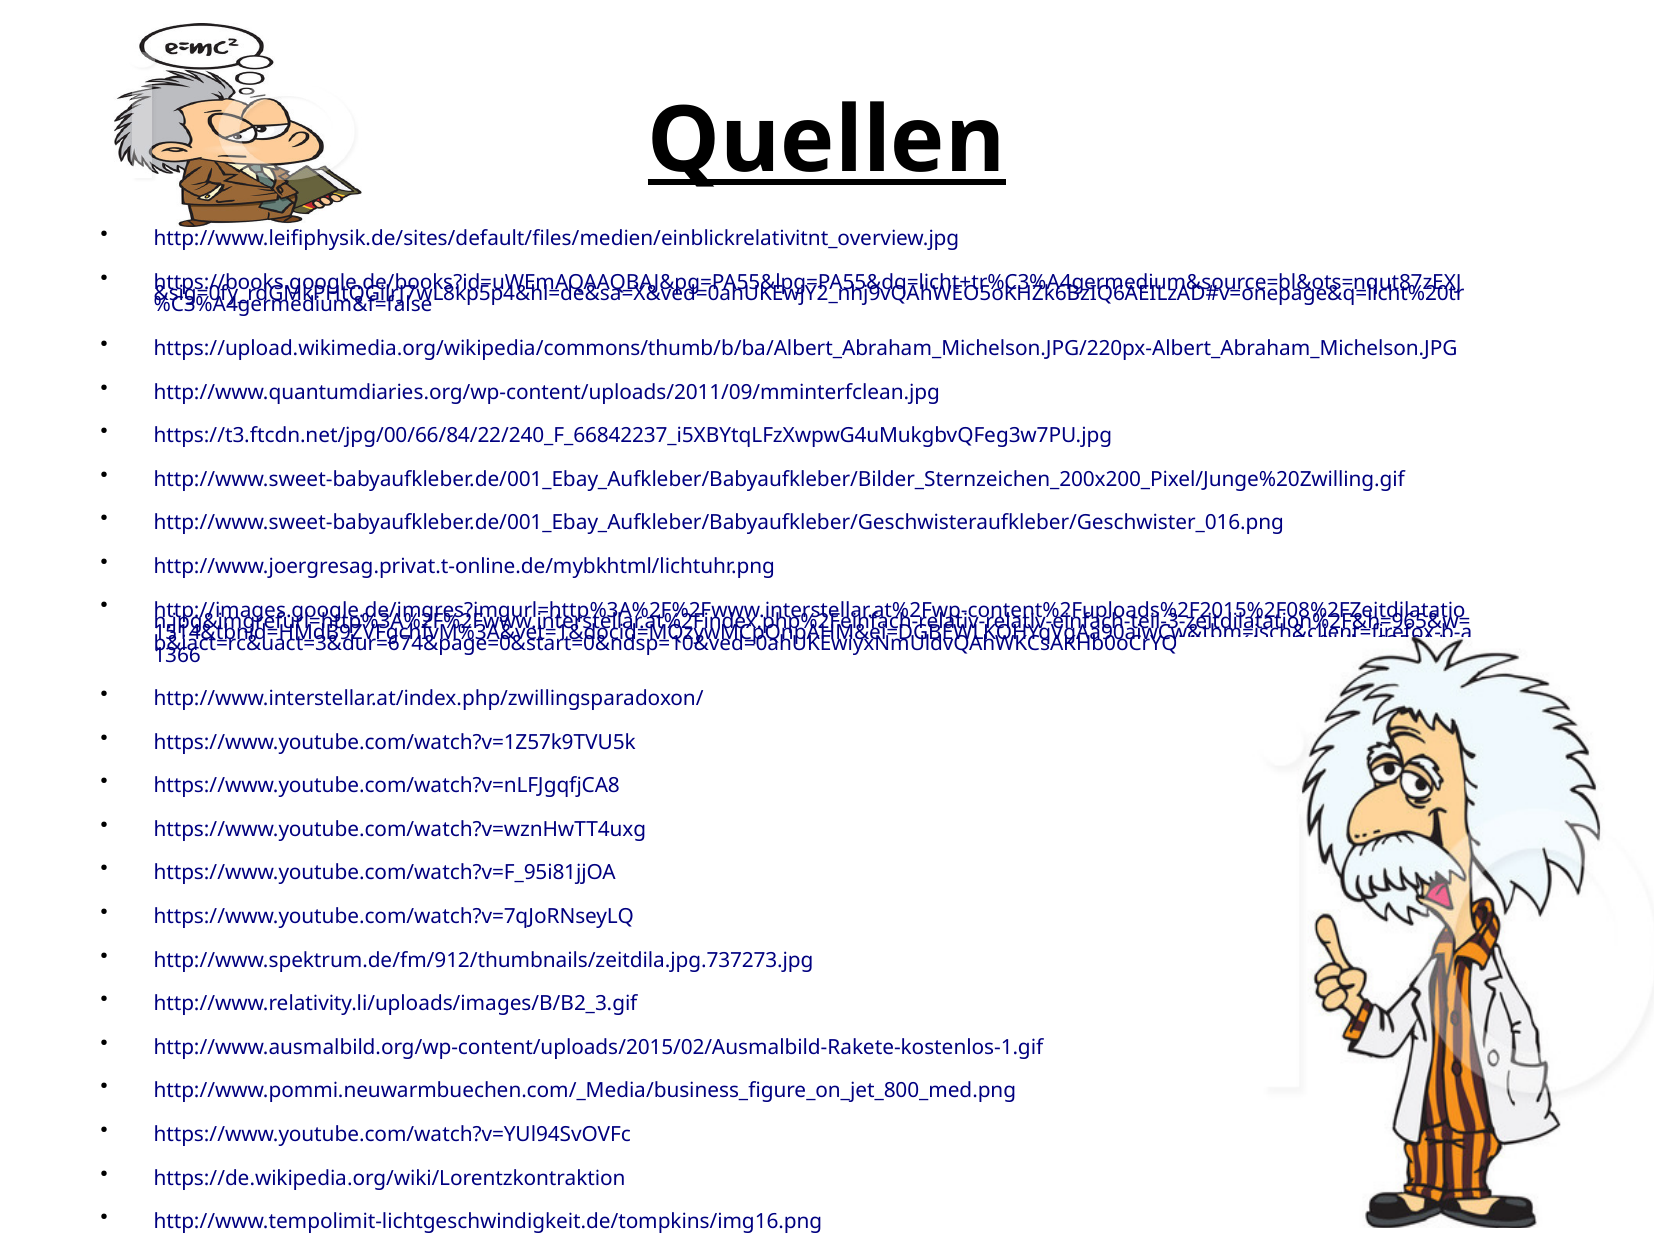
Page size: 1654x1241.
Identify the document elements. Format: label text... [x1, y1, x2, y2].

picture [1176, 637, 1654, 1228]
list http://www.leifiphysik.de/sites/default/files/medien/einblickrelativitnt_overview.jpg https://books.google.de/books?id=uWEmAQAAQBAJ&pg=PA55&lpg=PA55&dq=licht+tr%C3%A4germedium&source=bl&ots=nqut87zEXJ&sig=0fy_rdGMkPHtQGilrJ7wL8kp5p4&hl=de&sa=X&ved=0ahUKEwjY2_nhj9vQAhWEO5oKHZk6BzIQ6AEILzAD#v=onepage&q=licht%20tr%C3%A4germedium&f=false https://upload.wikimedia.org/wikipedia/commons/thumb/b/ba/Albert_Abraham_Michelson.JPG/220px-Albert_Abraham_Michelson.JPG http://www.quantumdiaries.org/wp-content/uploads/2011/09/mminterfclean.jpg https://t3.ftcdn.net/jpg/00/66/84/22/240_F_66842237_i5XBYtqLFzXwpwG4uMukgbvQFeg3w7PU.jpg http://www.sweet-babyaufkleber.de/001_Ebay_Aufkleber/Babyaufkleber/Bilder_Sternzeichen_200x200_Pixel/Junge%20Zwilling.gif http://www.sweet-babyaufkleber.de/001_Ebay_Aufkleber/Babyaufkleber/Geschwisteraufkleber/Geschwister_016.png http://www.joergresag.privat.t-online.de/mybkhtml/lichtuhr.png http://images.google.de/imgres?imgurl=http%3A%2F%2Fwww.interstellar.at%2Fwp-content%2Fuploads%2F2015%2F08%2FZeitdilatation.jpg&imgrefurl=http%3A%2F%2Fwww.interstellar.at%2Findex.php%2Feinfach-relativ-relativ-einfach-teil-3-zeitdilatation%2F&h=965&w=1514&tbnid=HMdB9ZVFgchIvM%3A&vet=1&docid=MQzywMCpQnpAHM&ei=DGBEWLKOHYqVgAa90aiwCw&tbm=isch&client=firefox-b-ab&iact=rc&uact=3&dur=674&page=0&start=0&ndsp=10&ved=0ahUKEwiyxNmUldvQAhWKCsAKHb0oCrYQMwgxKAgwCA&bih=635&biw=1366 http://www.interstellar.at/index.php/zwillingsparadoxon/ https://www.youtube.com/watch?v=1Z57k9TVU5k https://www.youtube.com/watch?v=nLFJgqfjCA8 https://www.youtube.com/watch?v=wznHwTT4uxg https://www.youtube.com/watch?v=F_95i81jjOA https://www.youtube.com/watch?v=7qJoRNseyLQ http://www.spektrum.de/fm/912/thumbnails/zeitdila.jpg.737273.jpg http://www.relativity.li/uploads/images/B/B2_3.gif http://www.ausmalbild.org/wp-content/uploads/2015/02/Ausmalbild-Rakete-kostenlos-1.gif http://www.pommi.neuwarmbuechen.com/_Media/business_figure_on_jet_800_med.png https://www.youtube.com/watch?v=YUl94SvOVFc https://de.wikipedia.org/wiki/Lorentzkontraktion http://www.tempolimit-lichtgeschwindigkeit.de/tompkins/img16.png https://www.bbvaopenmind.com/wp-content/uploads/2015/06/BBVA-OpenMind-Einstein-milagro.jpg https://www.lernhelfer.de/schuelerlexikon/physik-abitur/artikel/laengenkontraktion [82, 234, 1477, 1241]
picture [82, 23, 393, 227]
title Quellen [82, 49, 1571, 257]
